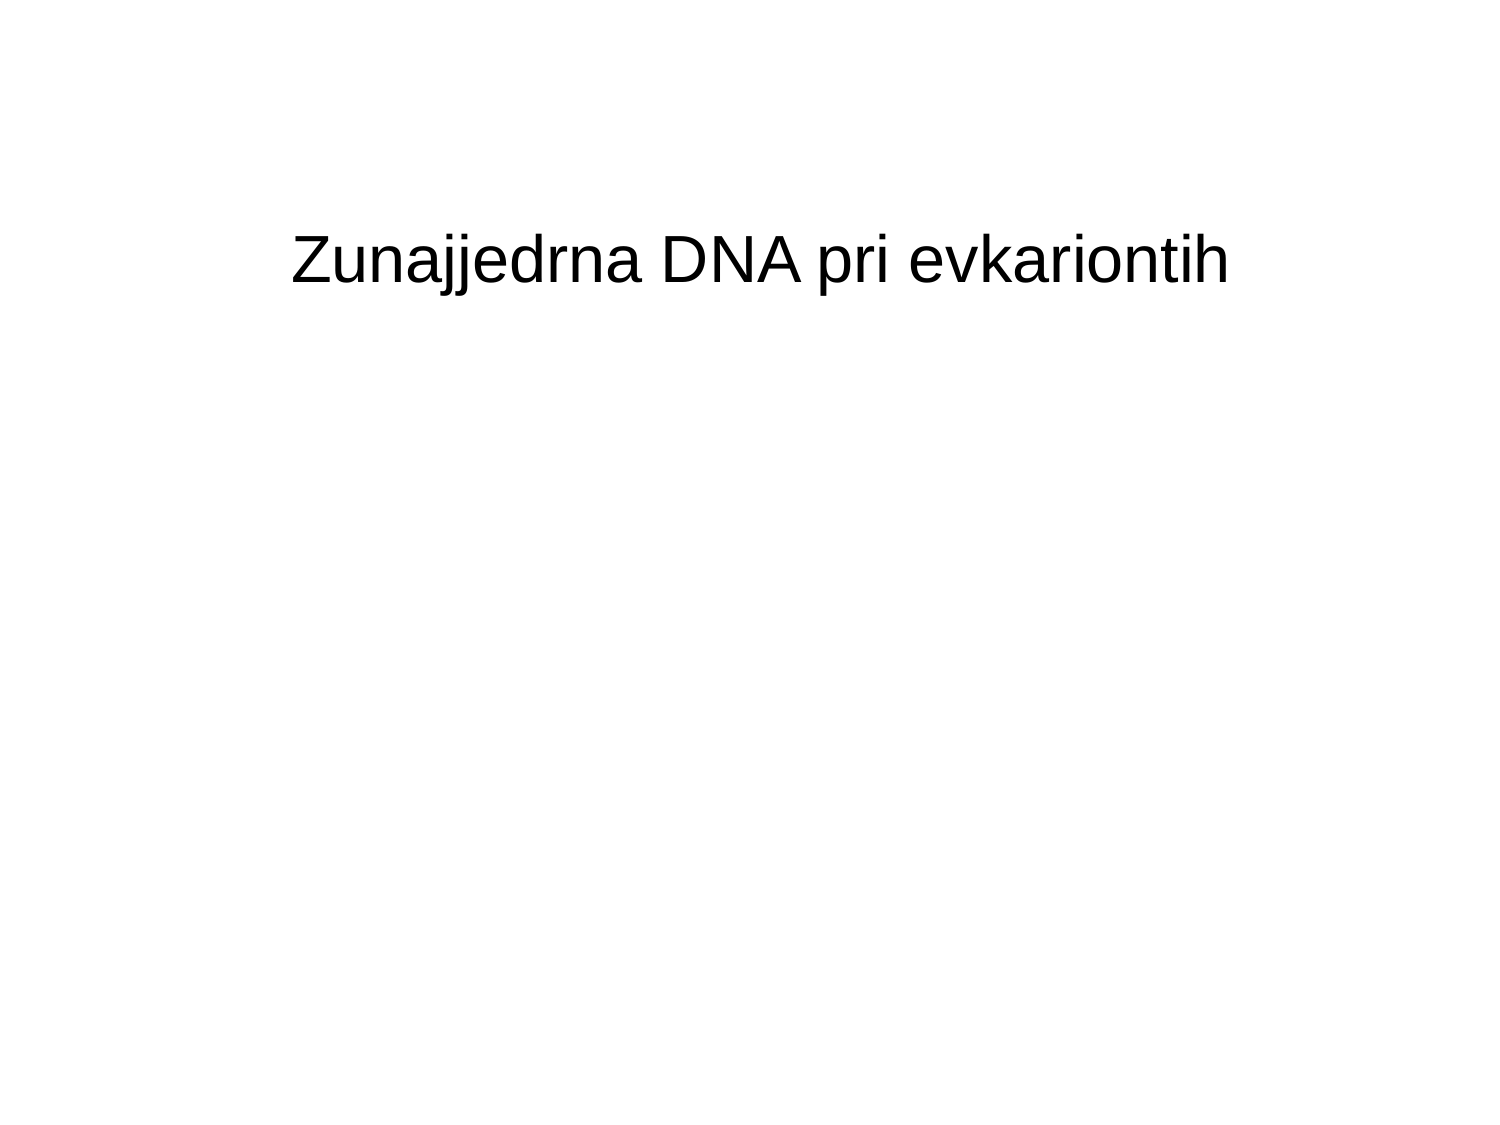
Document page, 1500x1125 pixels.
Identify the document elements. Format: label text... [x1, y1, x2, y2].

list Zunajjedrna DNA pri evkariontih [123, 208, 1399, 883]
